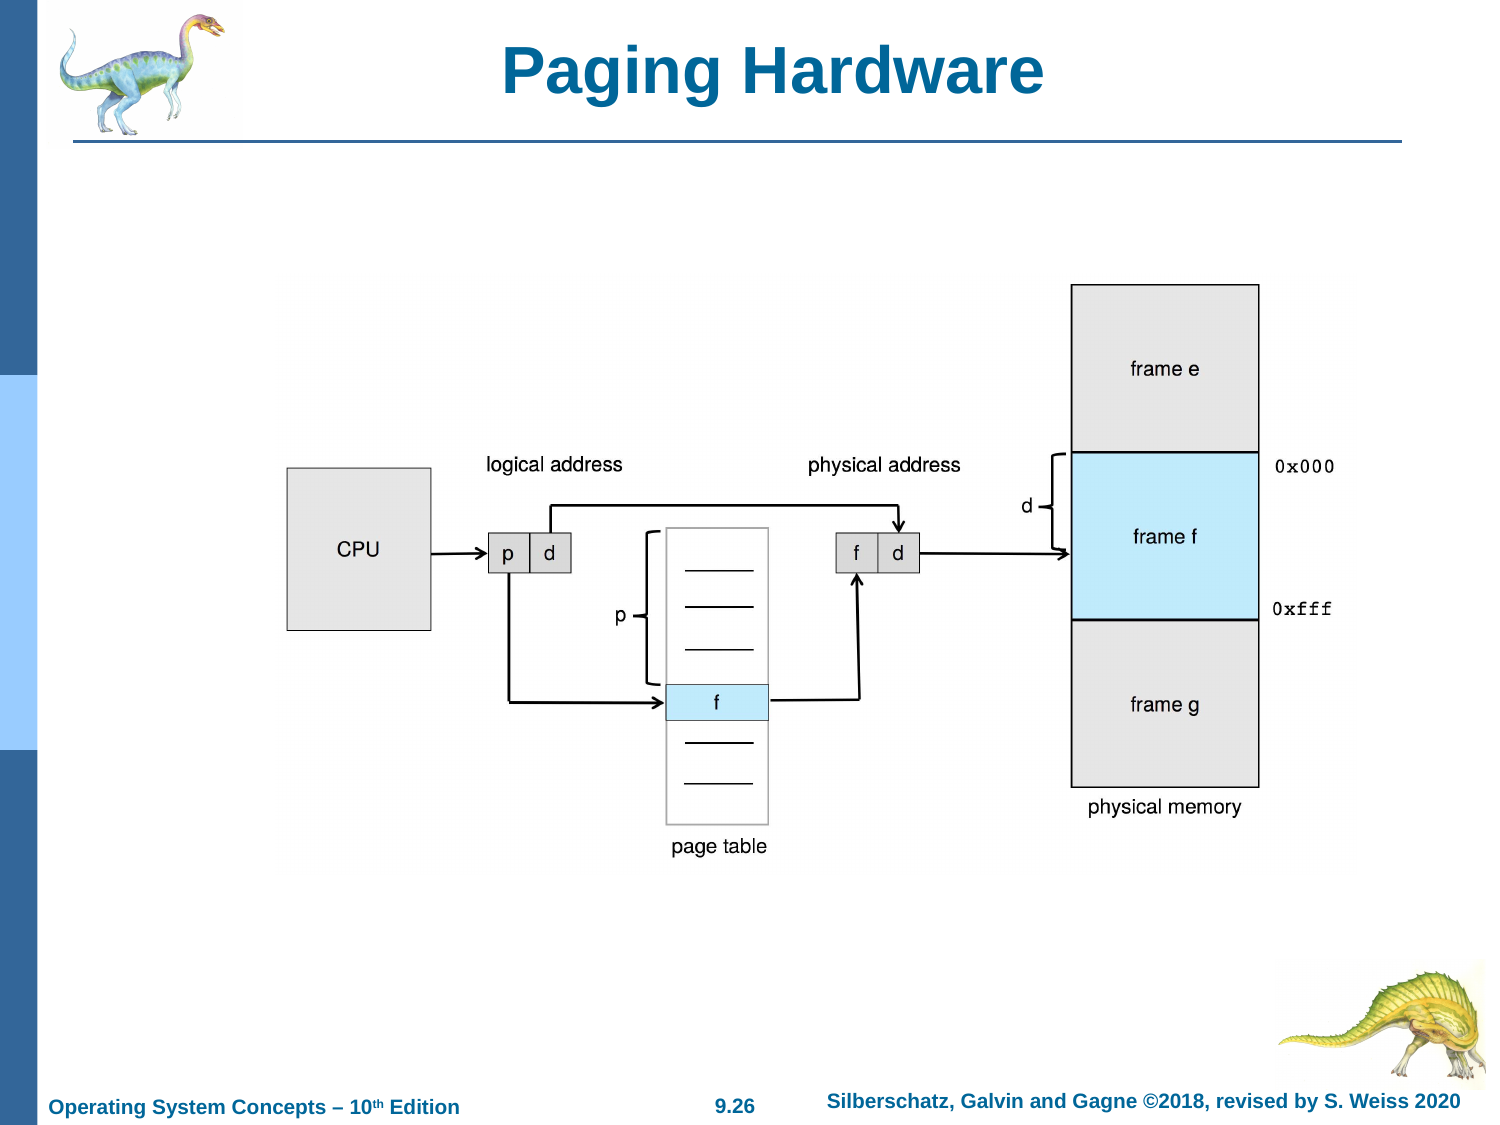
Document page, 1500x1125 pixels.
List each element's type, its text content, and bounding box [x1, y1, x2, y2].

picture [46, 0, 243, 149]
picture [1275, 959, 1486, 1090]
title Paging Hardware [122, 19, 1425, 115]
picture [275, 273, 1357, 875]
